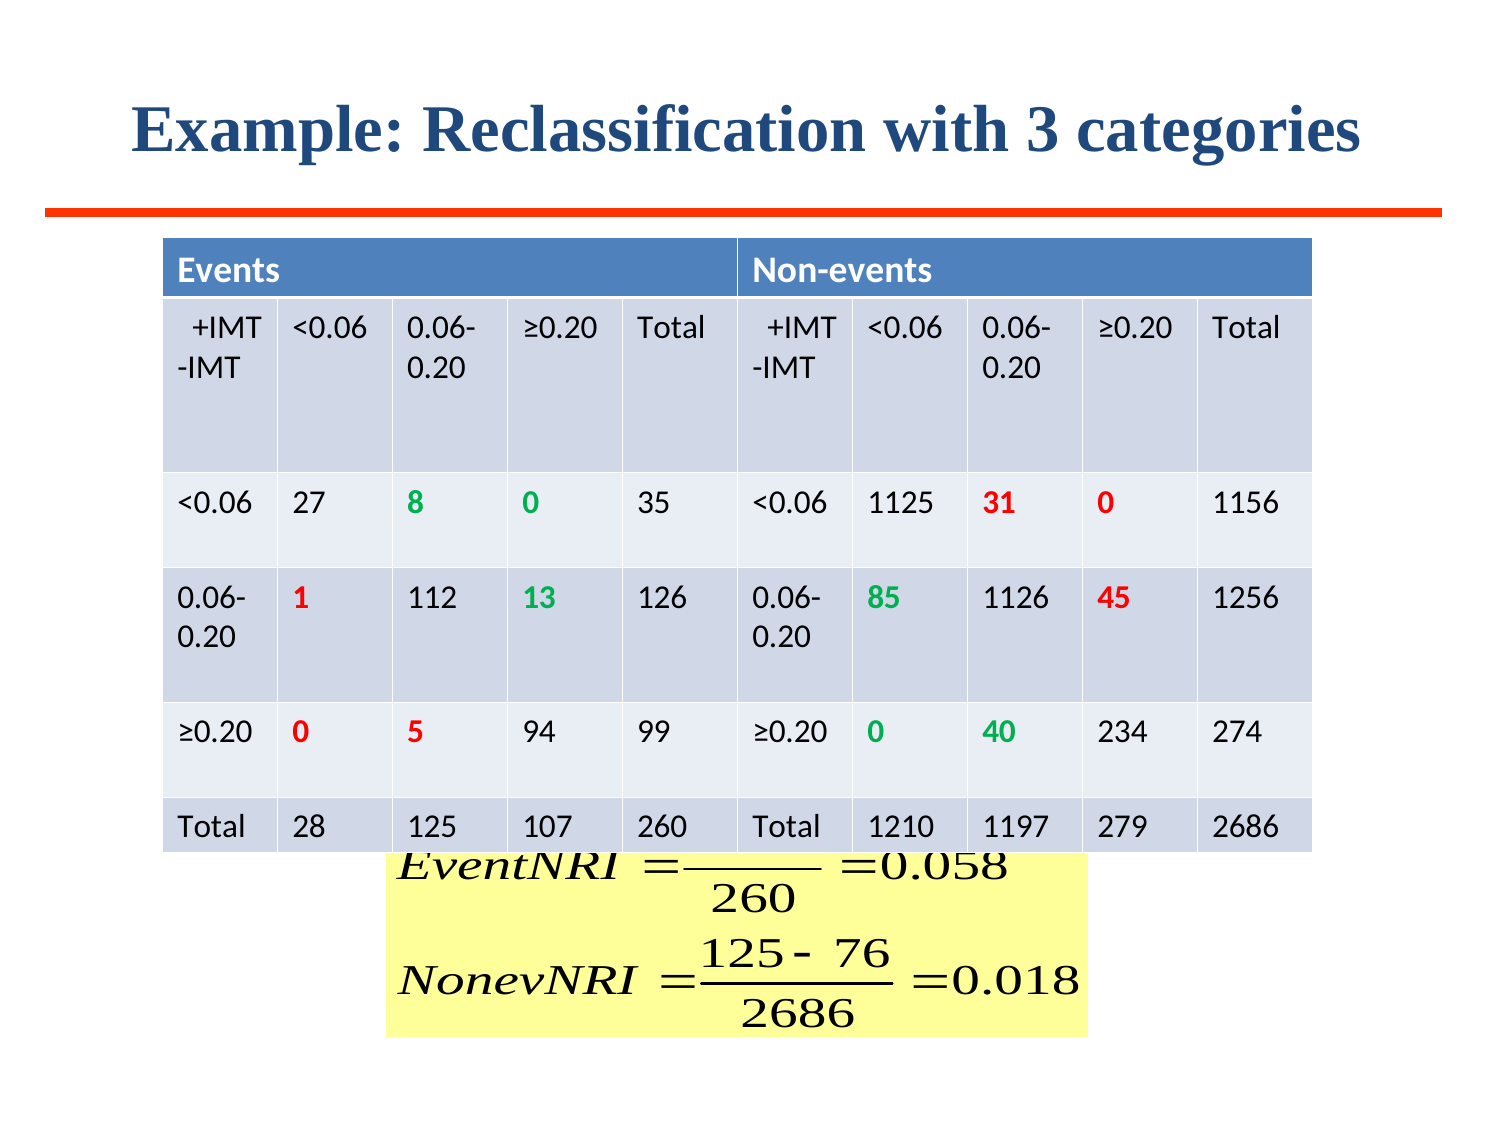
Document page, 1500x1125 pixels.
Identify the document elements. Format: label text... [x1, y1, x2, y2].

table_cell 107 [508, 798, 622, 852]
table_cell 5 [393, 703, 507, 797]
table_cell 40 [968, 703, 1082, 797]
table_cell 45 [1083, 568, 1197, 702]
table_cell 234 [1083, 703, 1197, 797]
table_cell 1210 [853, 798, 967, 852]
table_cell 0.06-0.20 [163, 568, 277, 702]
table_cell <0.06 [853, 299, 967, 472]
table_cell 0 [508, 473, 622, 567]
table_cell 1256 [1198, 568, 1312, 702]
table_cell 0 [1083, 473, 1197, 567]
table_cell 0 [278, 703, 392, 797]
table_cell Total [623, 299, 737, 472]
table_cell Total [163, 798, 277, 852]
table_cell 1156 [1198, 473, 1312, 567]
table_cell ≥0.20 [1083, 299, 1197, 472]
table_cell 0.06-0.20 [968, 299, 1082, 472]
table_cell 1126 [968, 568, 1082, 702]
table_cell 126 [623, 568, 737, 702]
table_cell ≥0.20 [163, 703, 277, 797]
table_cell 125 [393, 798, 507, 852]
table_cell Total [738, 798, 852, 852]
table_cell 112 [393, 568, 507, 702]
table_cell 0 [853, 703, 967, 797]
table_cell 2686 [1198, 798, 1312, 852]
table_cell <0.06 [278, 299, 392, 472]
table_cell 279 [1083, 798, 1197, 852]
table_cell 27 [278, 473, 392, 567]
table_cell 274 [1198, 703, 1312, 797]
chart [386, 853, 1089, 1038]
table_cell ≥0.20 [508, 299, 622, 472]
table_cell +IMT -IMT [738, 299, 852, 472]
table_cell 0.06-0.20 [393, 299, 507, 472]
table_cell 0.06-0.20 [738, 568, 852, 702]
table_cell <0.06 [163, 473, 277, 567]
table_cell 1125 [853, 473, 967, 567]
table_cell 1197 [968, 798, 1082, 852]
table_cell 28 [278, 798, 392, 852]
table_header Non-events [738, 238, 1312, 296]
table_header Events [163, 238, 737, 296]
text_box Example: Reclassification with 3 categories [99, 37, 1413, 208]
table_cell 94 [508, 703, 622, 797]
table_cell 13 [508, 568, 622, 702]
table_cell 85 [853, 568, 967, 702]
table_cell Total [1198, 299, 1312, 472]
table_cell +IMT -IMT [163, 299, 277, 472]
table_cell 260 [623, 798, 737, 852]
table_cell ≥0.20 [738, 703, 852, 797]
table_cell 31 [968, 473, 1082, 567]
table_cell 1 [278, 568, 392, 702]
table_cell <0.06 [738, 473, 852, 567]
table_cell 99 [623, 703, 737, 797]
table_cell 35 [623, 473, 737, 567]
table_cell 8 [393, 473, 507, 567]
